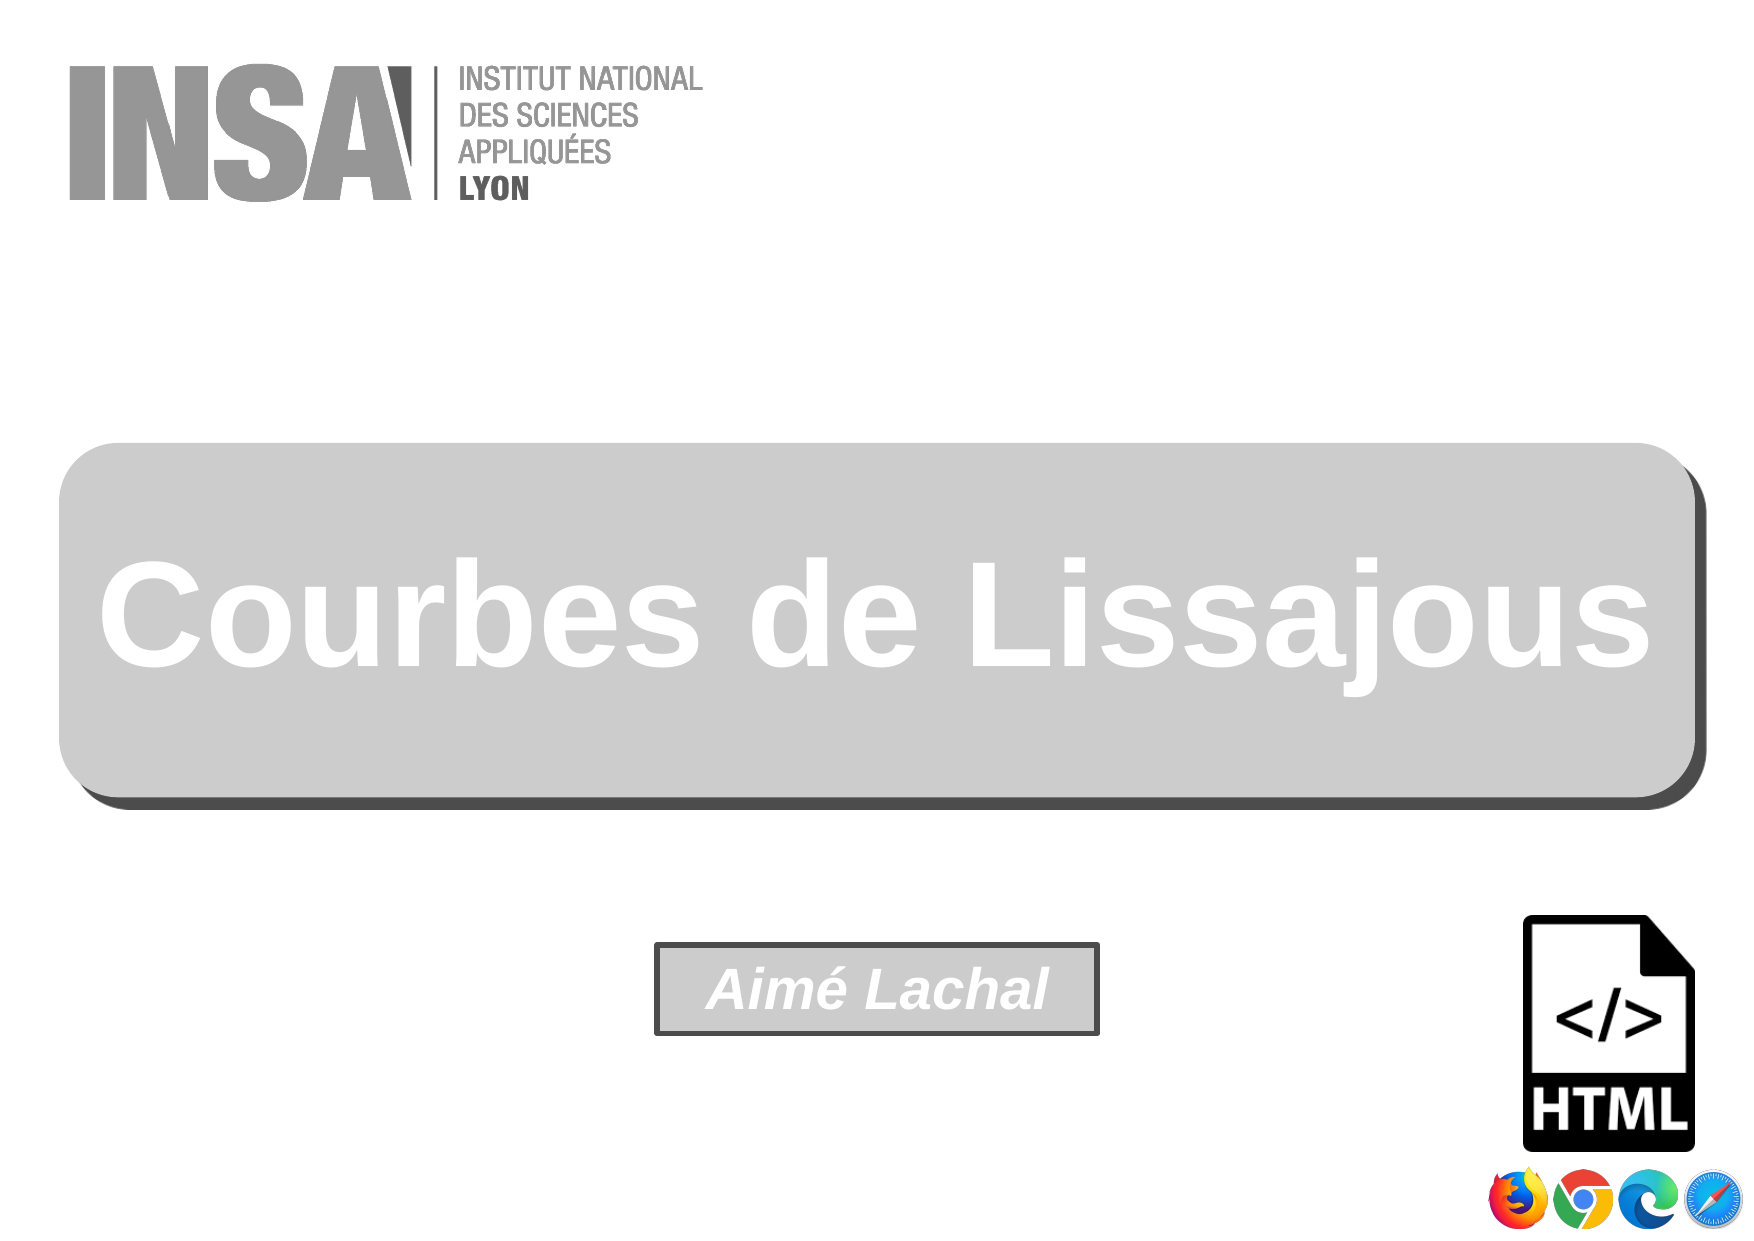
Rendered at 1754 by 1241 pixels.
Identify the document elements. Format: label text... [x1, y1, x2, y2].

picture [1618, 1169, 1678, 1229]
picture [1523, 915, 1695, 1152]
text_box Courbes de Lissajous [59, 442, 1695, 798]
picture [1683, 1169, 1743, 1229]
picture [59, 58, 713, 207]
title Aimé Lachal [657, 944, 1098, 1034]
picture [1553, 1169, 1613, 1229]
picture [1488, 1166, 1548, 1229]
